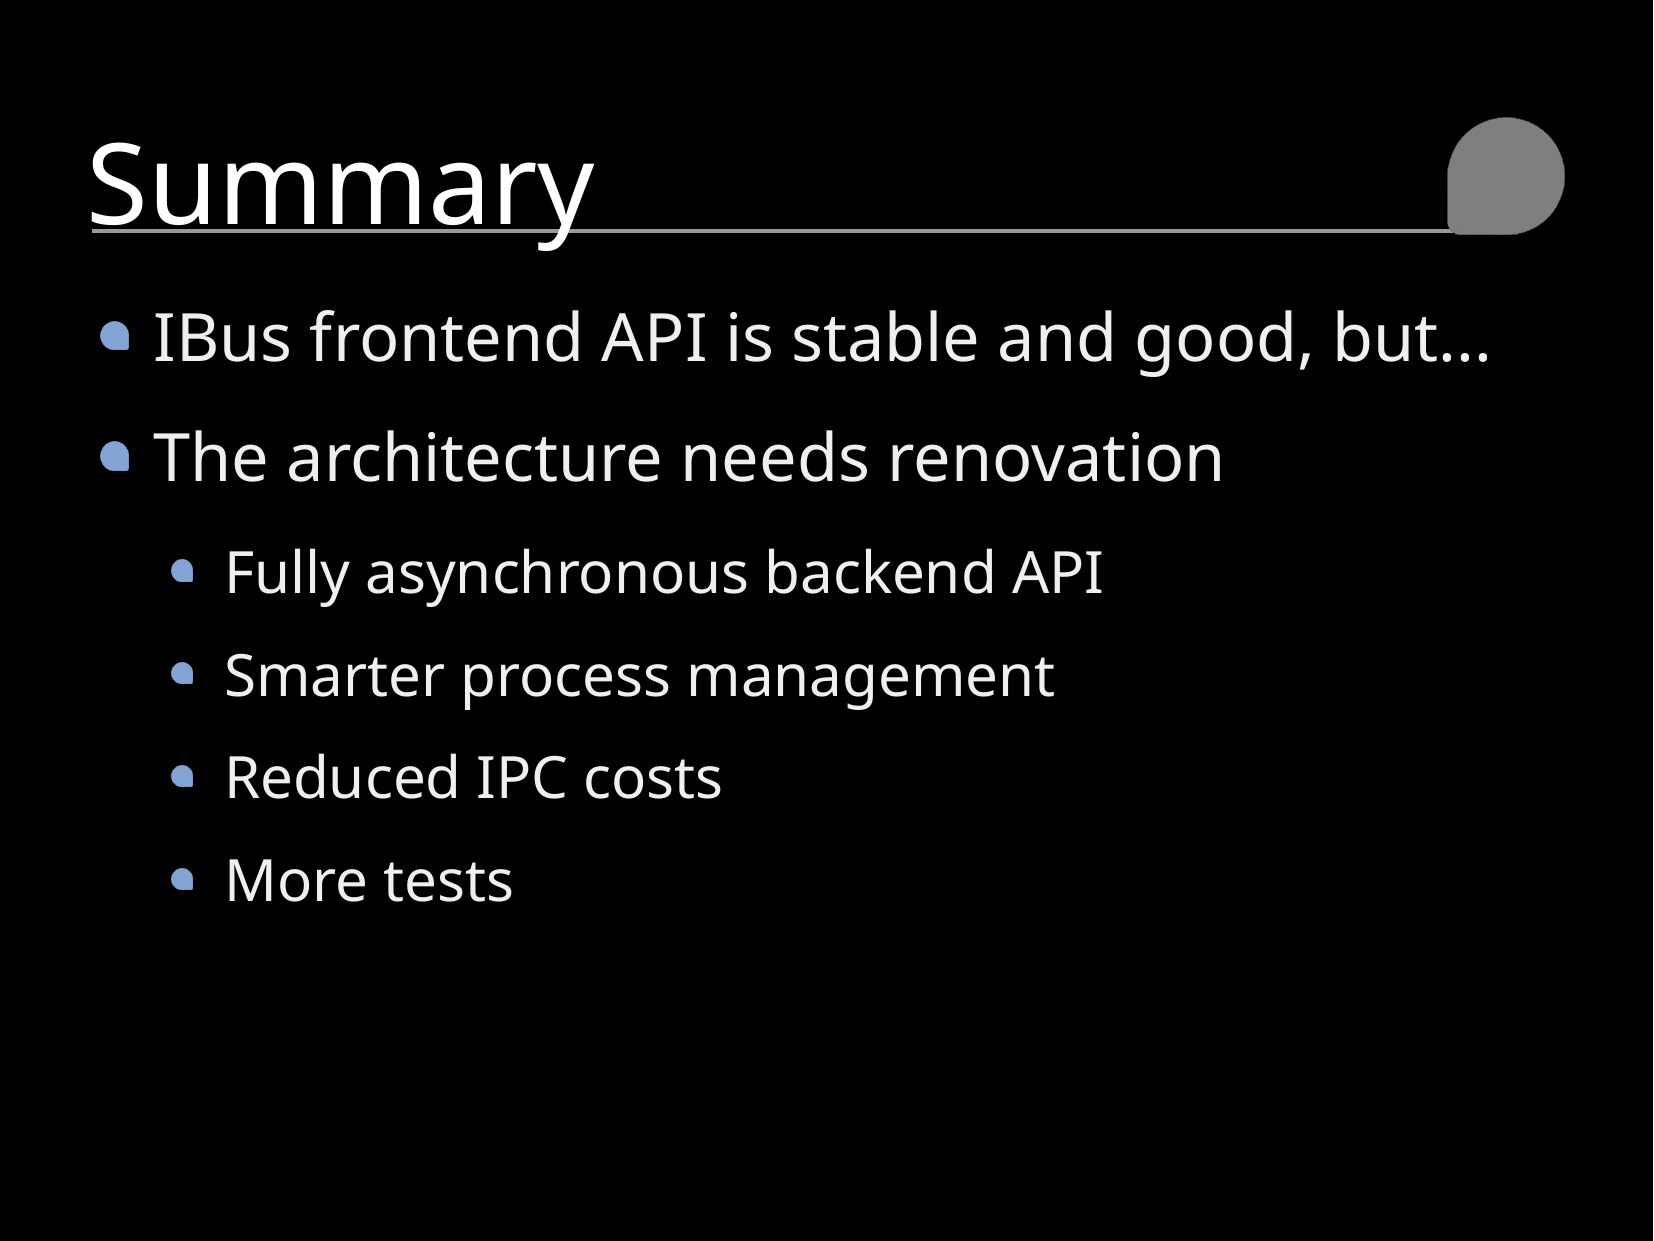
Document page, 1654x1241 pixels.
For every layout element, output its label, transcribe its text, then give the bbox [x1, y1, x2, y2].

title Summary [86, 112, 1575, 249]
list IBus frontend API is stable and good, but... The architecture needs renovation Fully asynchronous backend API Smarter process management Reduced IPC costs More tests [82, 290, 1571, 1010]
